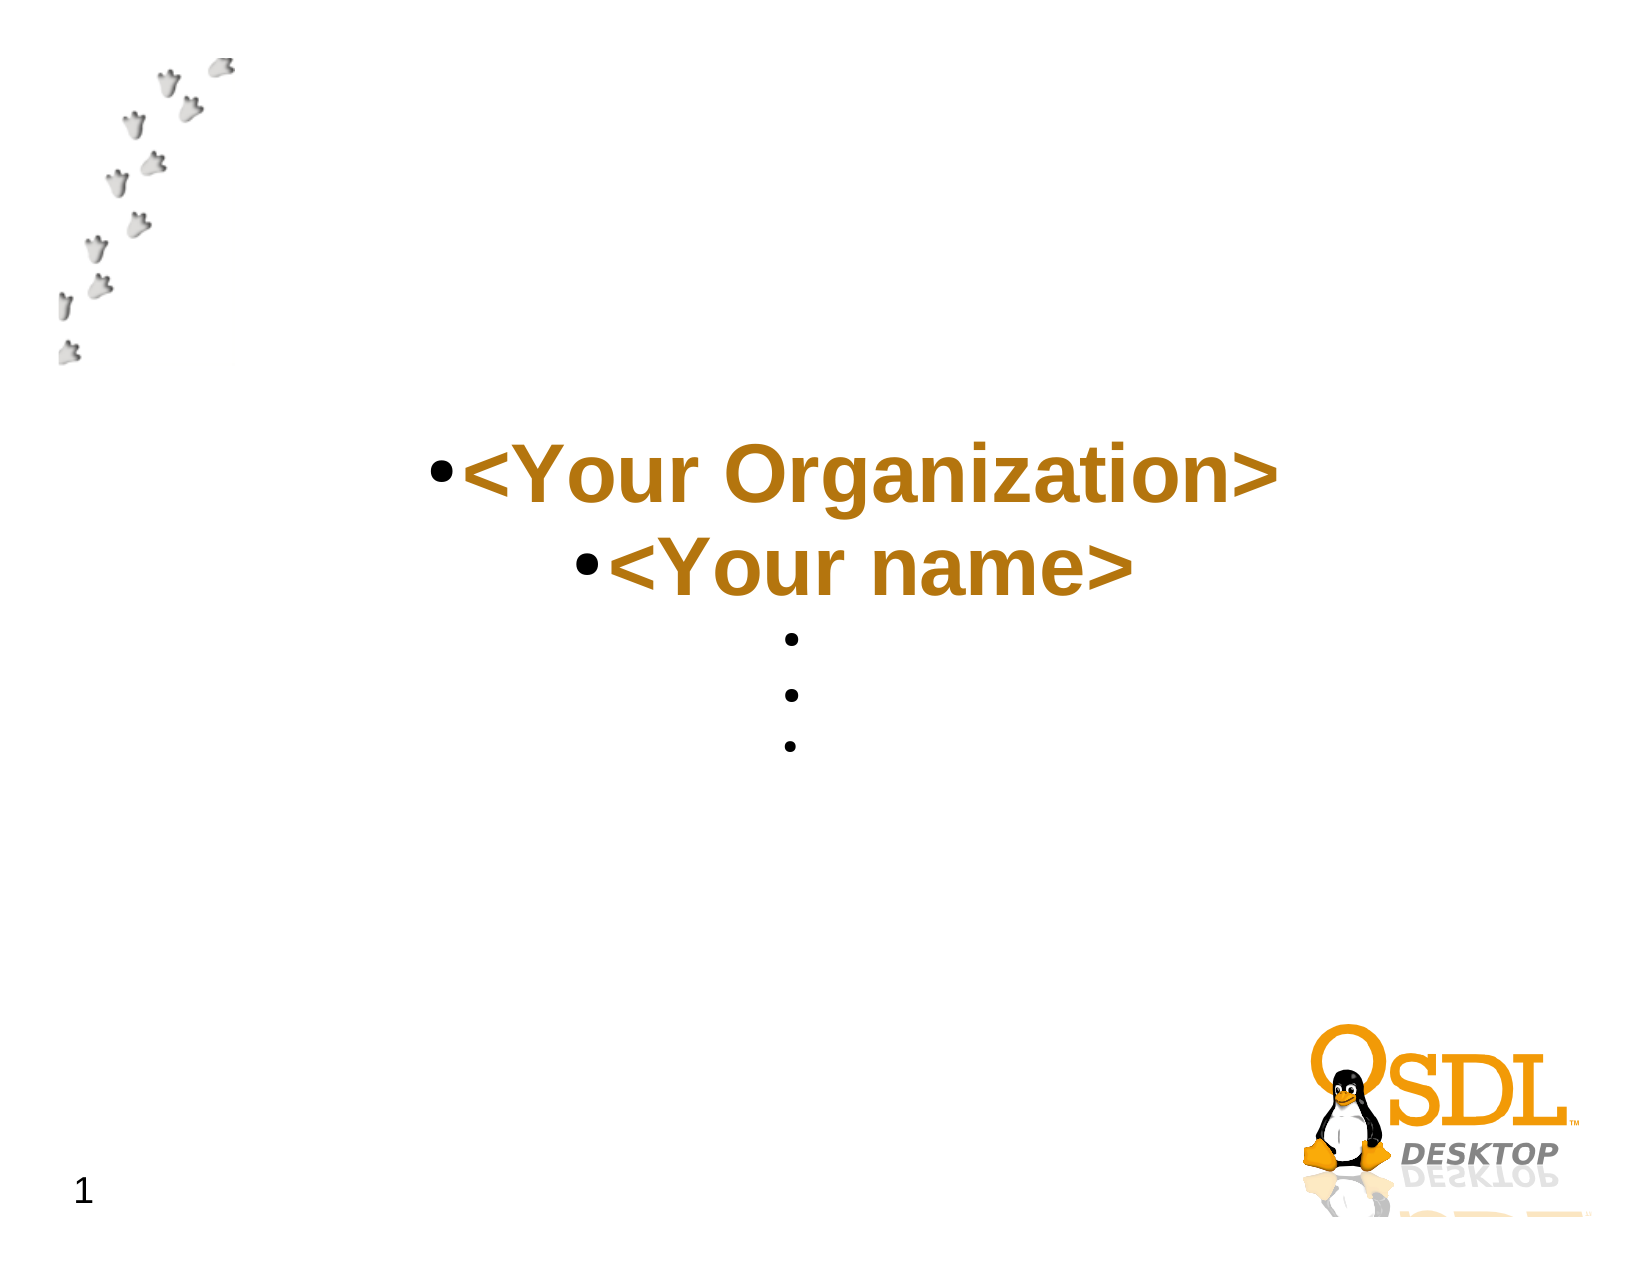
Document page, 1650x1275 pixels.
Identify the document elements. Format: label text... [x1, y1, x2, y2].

subtitle <Your Organization> <Your name> [347, 357, 1290, 841]
picture [1303, 1024, 1592, 1217]
picture [58, 58, 235, 430]
